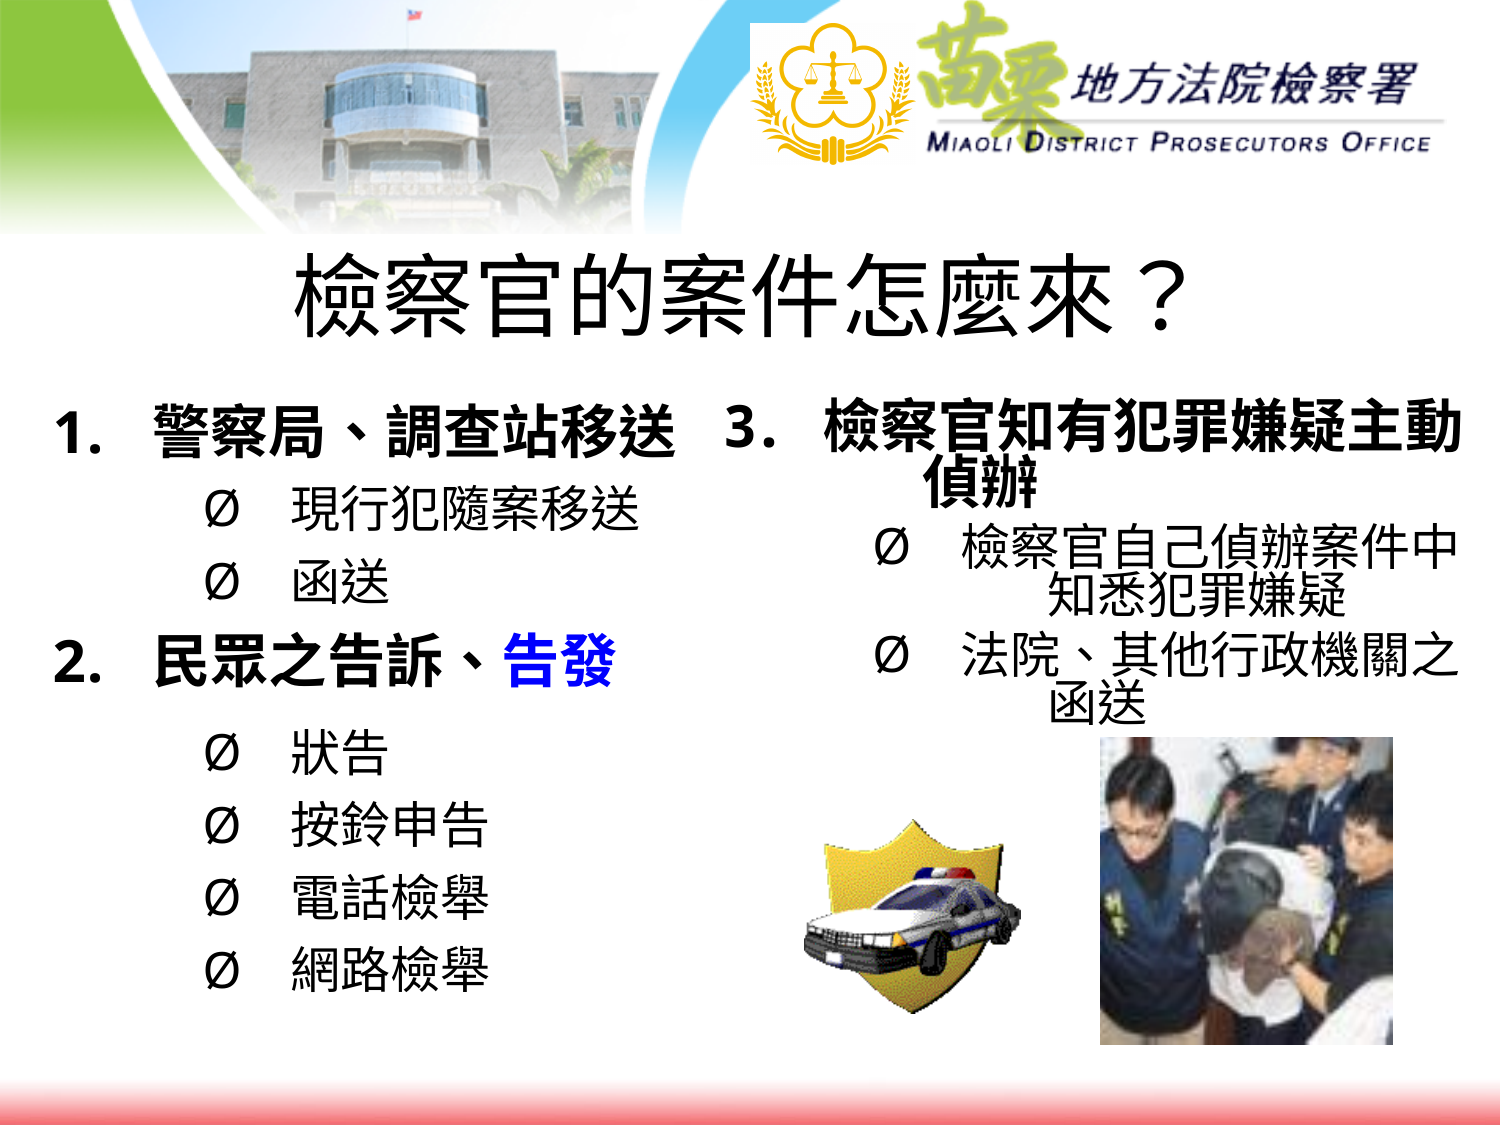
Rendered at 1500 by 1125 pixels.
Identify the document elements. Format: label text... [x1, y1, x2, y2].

title 檢察官的案件怎麼來？ [75, 200, 1426, 388]
picture [804, 820, 1021, 1014]
picture [1100, 737, 1393, 1045]
list 警察局、調查站移送 現行犯隨案移送 函送 民眾之告訴、告發 狀告 按鈴申告 電話檢舉 網路檢舉 [37, 387, 700, 1038]
text_box 檢察官知有犯罪嫌疑主動偵辦 檢察官自己偵辦案件中知悉犯罪嫌疑 法院、其他行政機關之函送 [707, 395, 1495, 1045]
